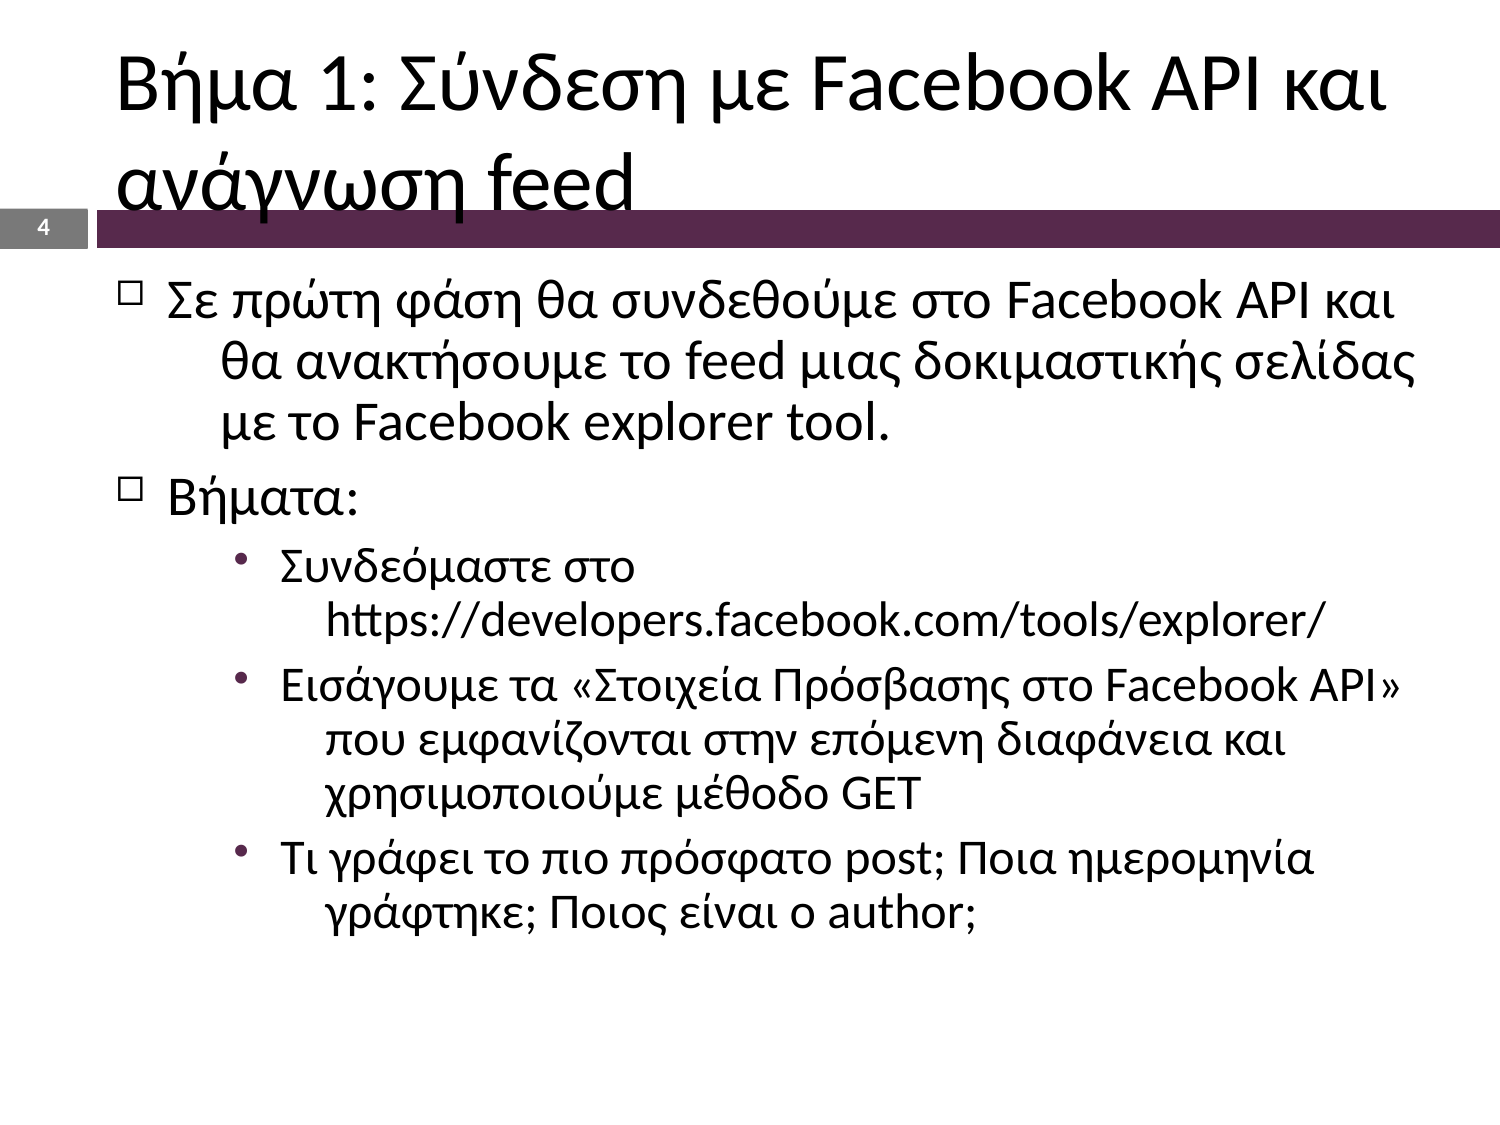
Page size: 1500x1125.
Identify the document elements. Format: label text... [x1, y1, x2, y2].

list Σε πρώτη φάση θα συνδεθούμε στο Facebook API και θα ανακτήσουμε το feed μιας δοκιμαστικής σελίδας με το Facebook explorer tool. Βήματα: Συνδεόμαστε στο https://developers.facebook.com/tools/explorer/ Εισάγουμε τα «Στοιχεία Πρόσβασης στο Facebook API» που εμφανίζονται στην επόμενη διαφάνεια και χρησιμοποιούμε μέθοδο GET Τι γράφει το πιο πρόσφατο post; Ποια ημερομηνία γράφτηκε; Ποιος είναι ο author; [100, 262, 1438, 1000]
title Βήμα 1: Σύνδεση με Facebook API και ανάγνωση feed [100, 19, 1438, 182]
text_box [0, 208, 88, 249]
